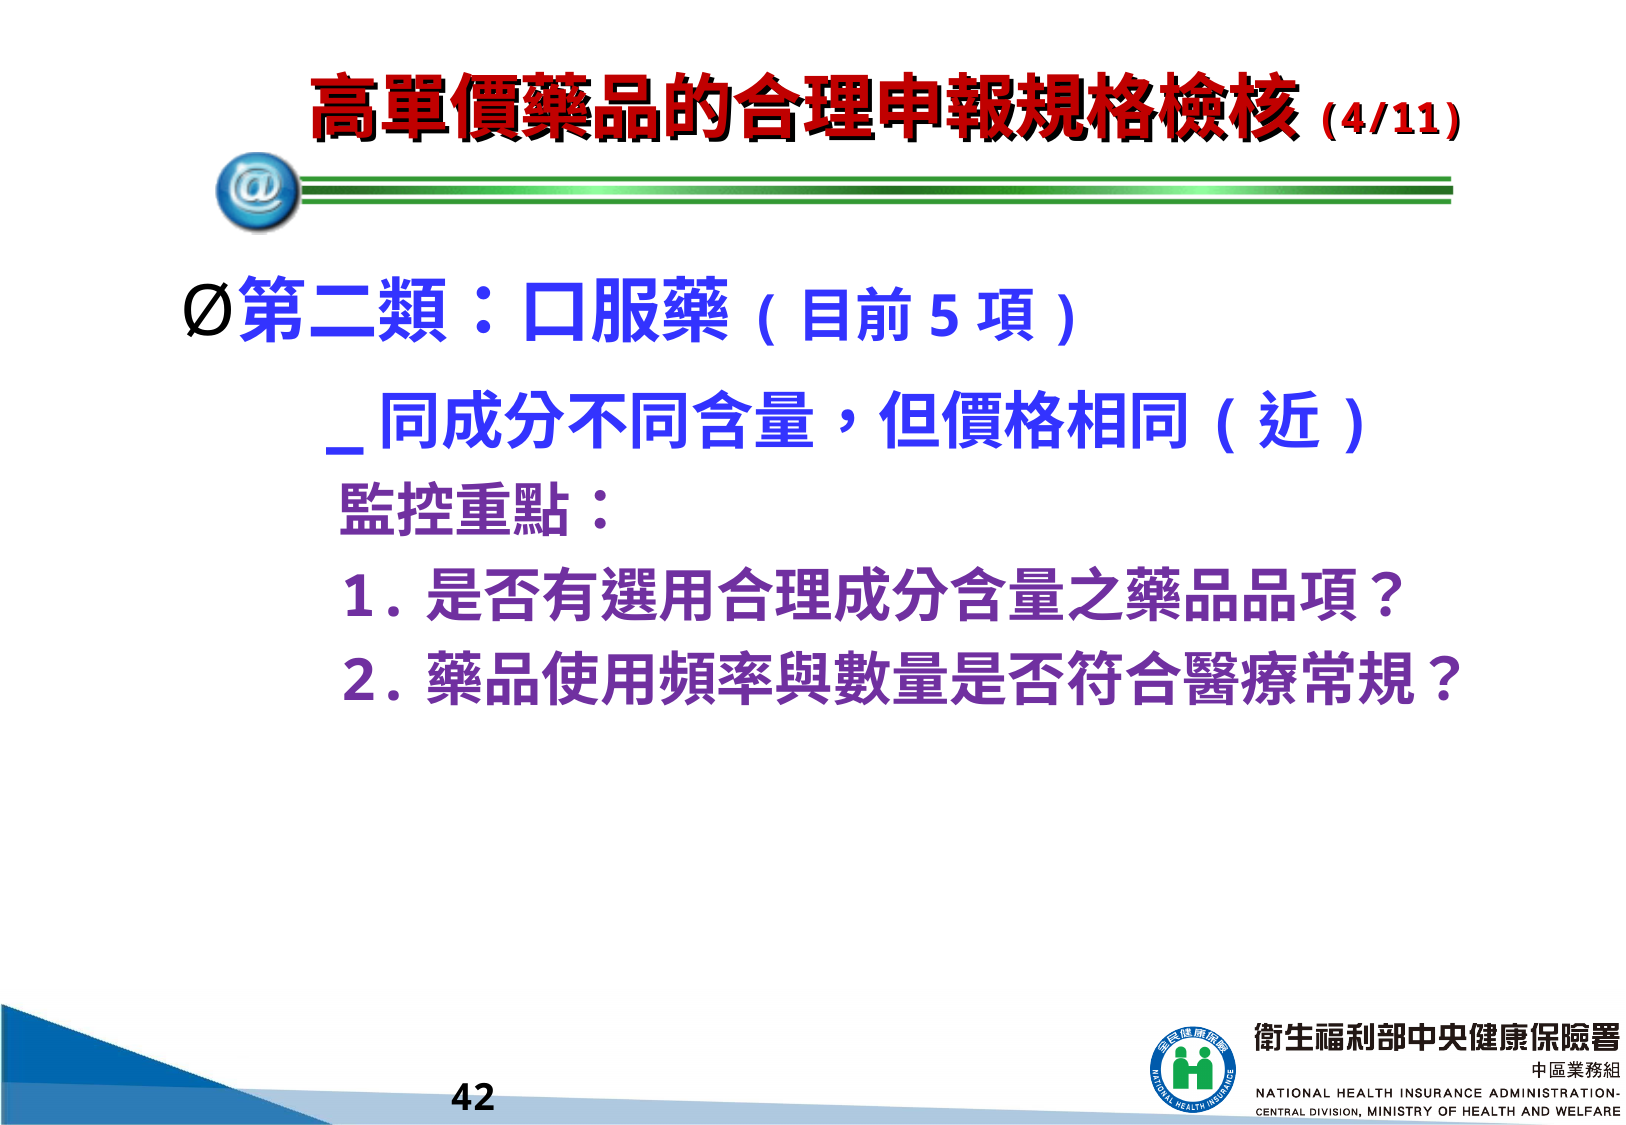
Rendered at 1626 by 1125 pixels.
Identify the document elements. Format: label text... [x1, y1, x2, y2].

list 第二類：口服藥(目前5項) _同成分不同含量，但價格相同(近) 監控重點： 1.是否有選用合理成分含量之藥品品項？ 2.藥品使用頻率與數量是否符合醫療常規？ [165, 257, 1499, 870]
text_box [435, 1065, 815, 1125]
title 高單價藥品的合理申報規格檢核(4/11) [292, 10, 1562, 198]
